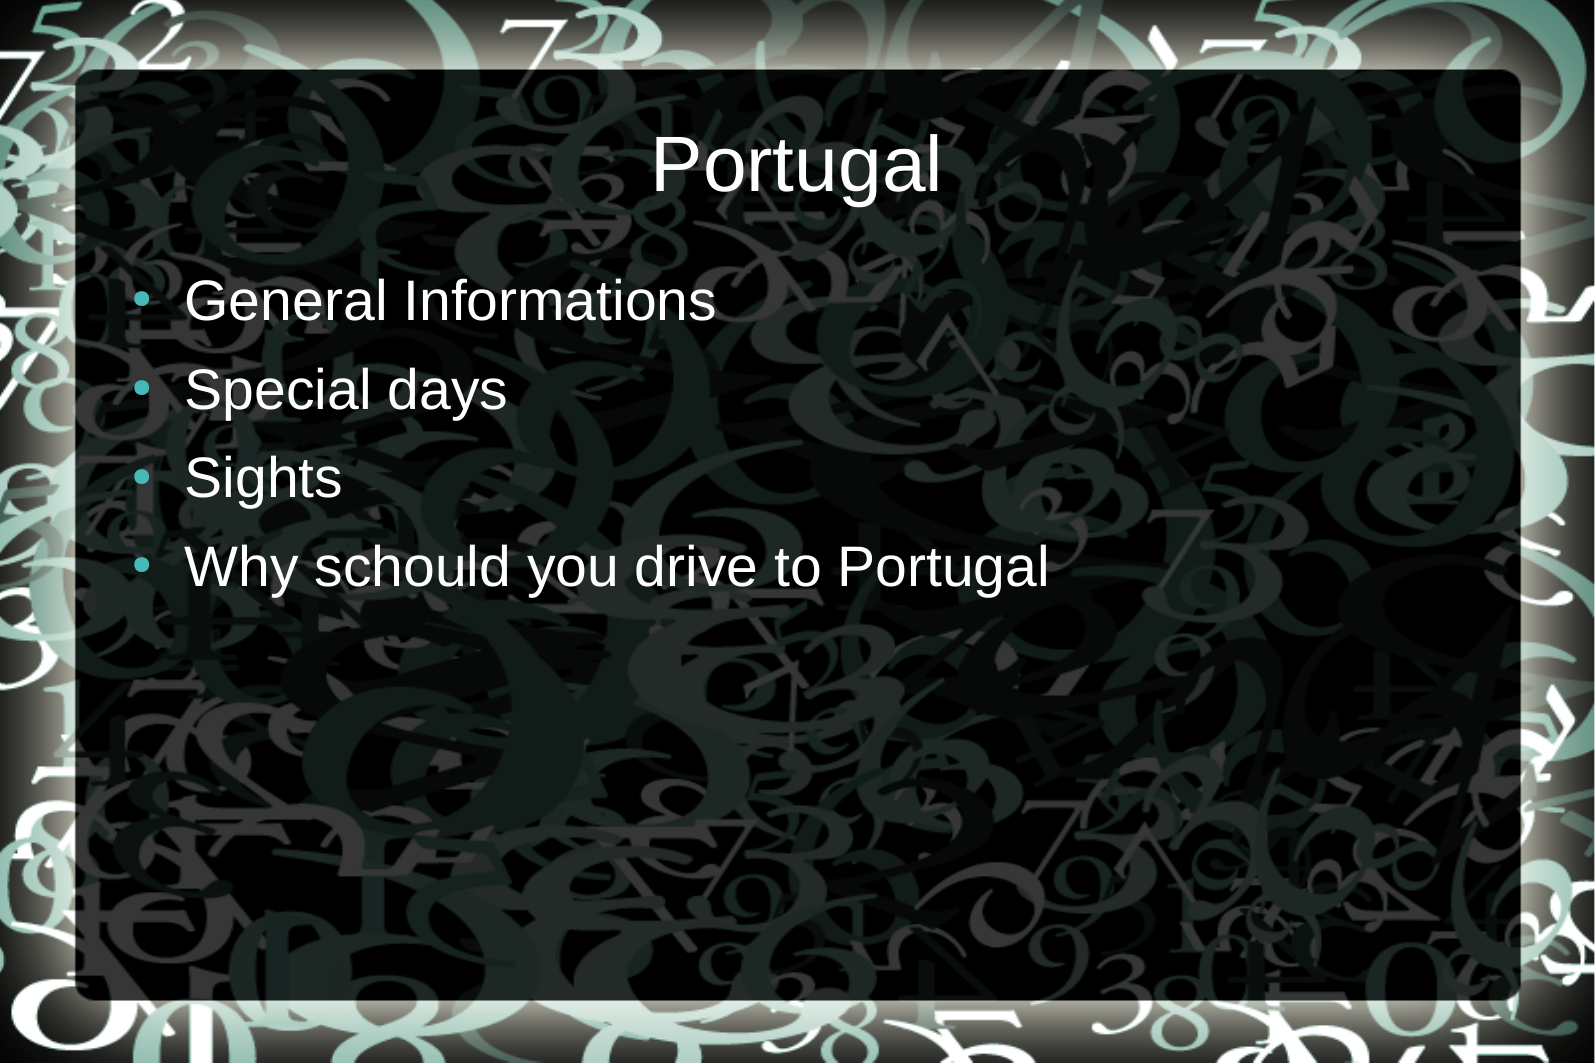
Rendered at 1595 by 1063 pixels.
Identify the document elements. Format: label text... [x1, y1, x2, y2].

list General Informations Special days Sights Why schould you drive to Portugal [113, 268, 1487, 881]
picture [0, 0, 1595, 1063]
title Portugal [79, 75, 1515, 254]
